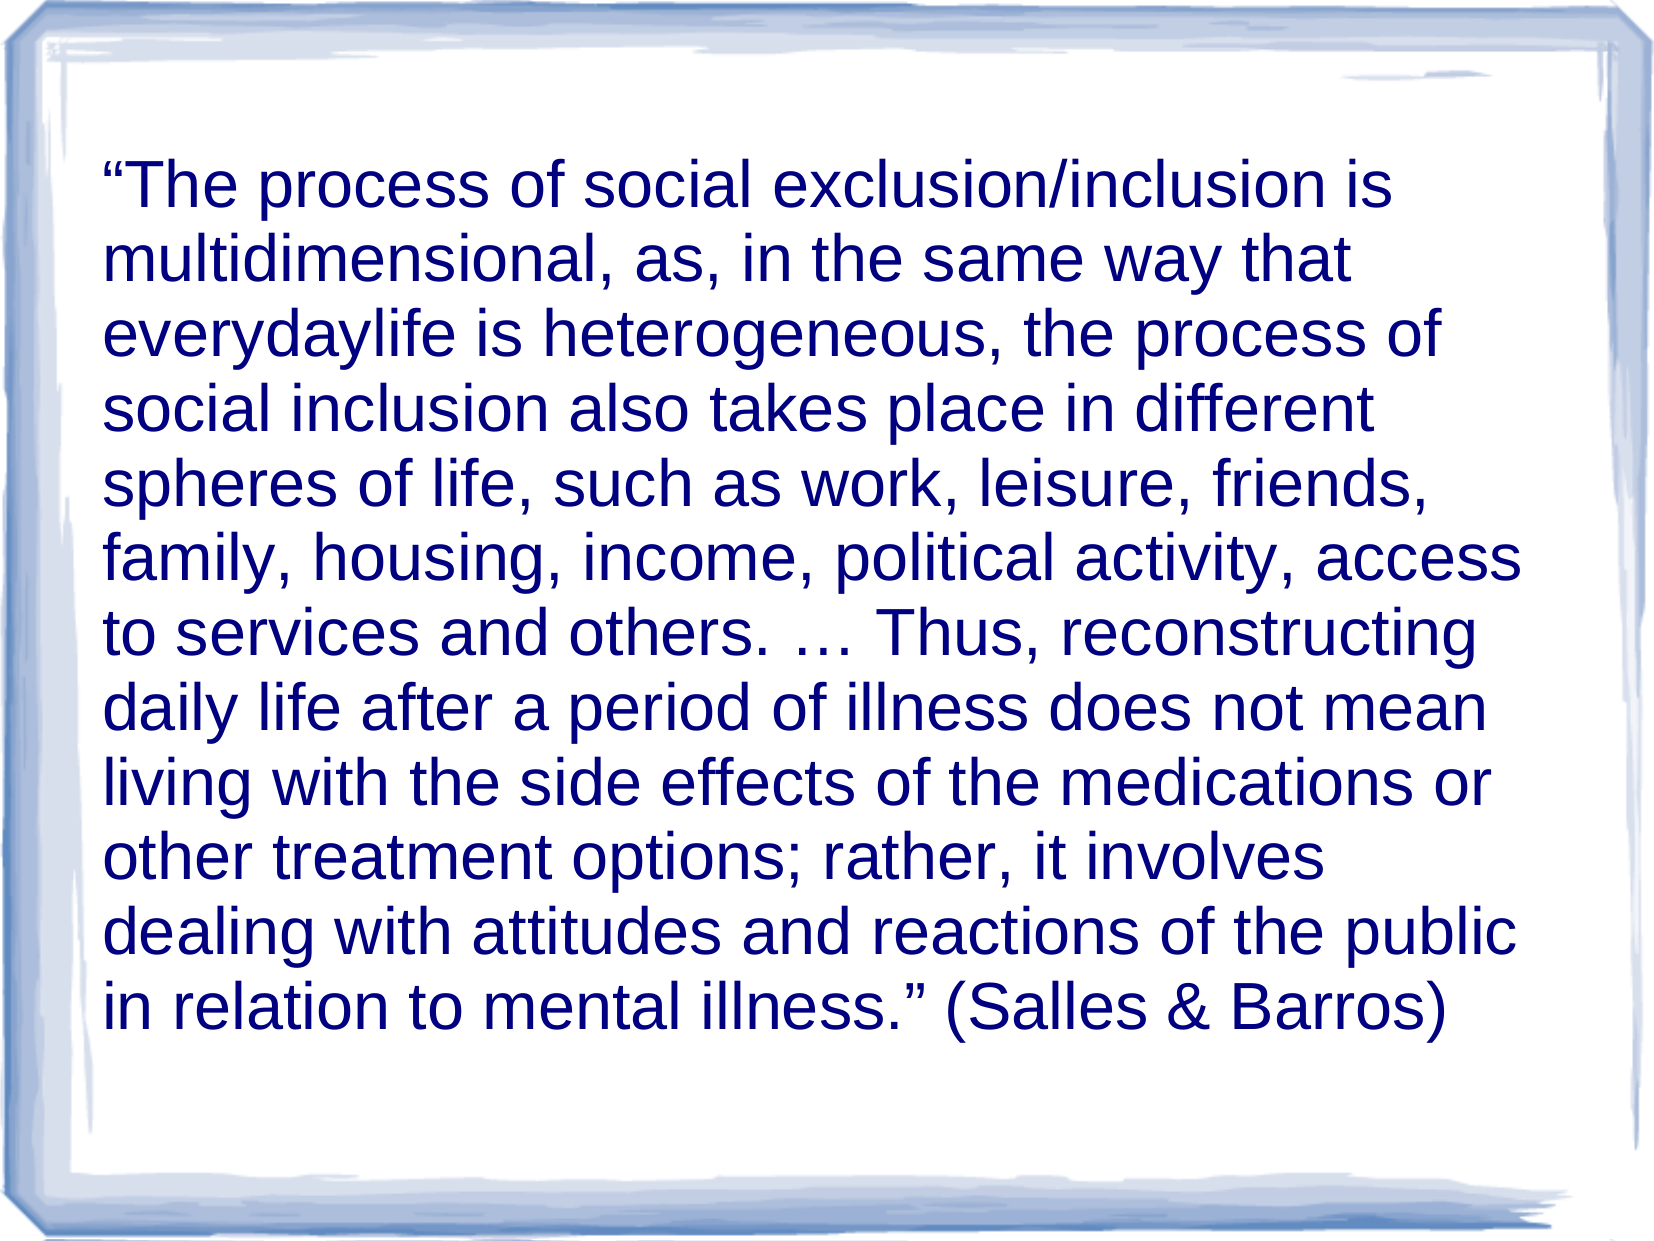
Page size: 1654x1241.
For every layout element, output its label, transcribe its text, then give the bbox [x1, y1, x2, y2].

list “The process of social exclusion/inclusion is multidimensional, as, in the same way that everydaylife is heterogeneous, the process of social inclusion also takes place in different spheres of life, such as work, leisure, friends, family, housing, income, political activity, access to services and others. … Thus, reconstructing daily life after a period of illness does not mean living with the side effects of the medications or other treatment options; rather, it involves dealing with attitudes and reactions of the public in relation to mental illness.” (Salles & Barros) [102, 146, 1555, 1170]
picture [0, 0, 1654, 1241]
